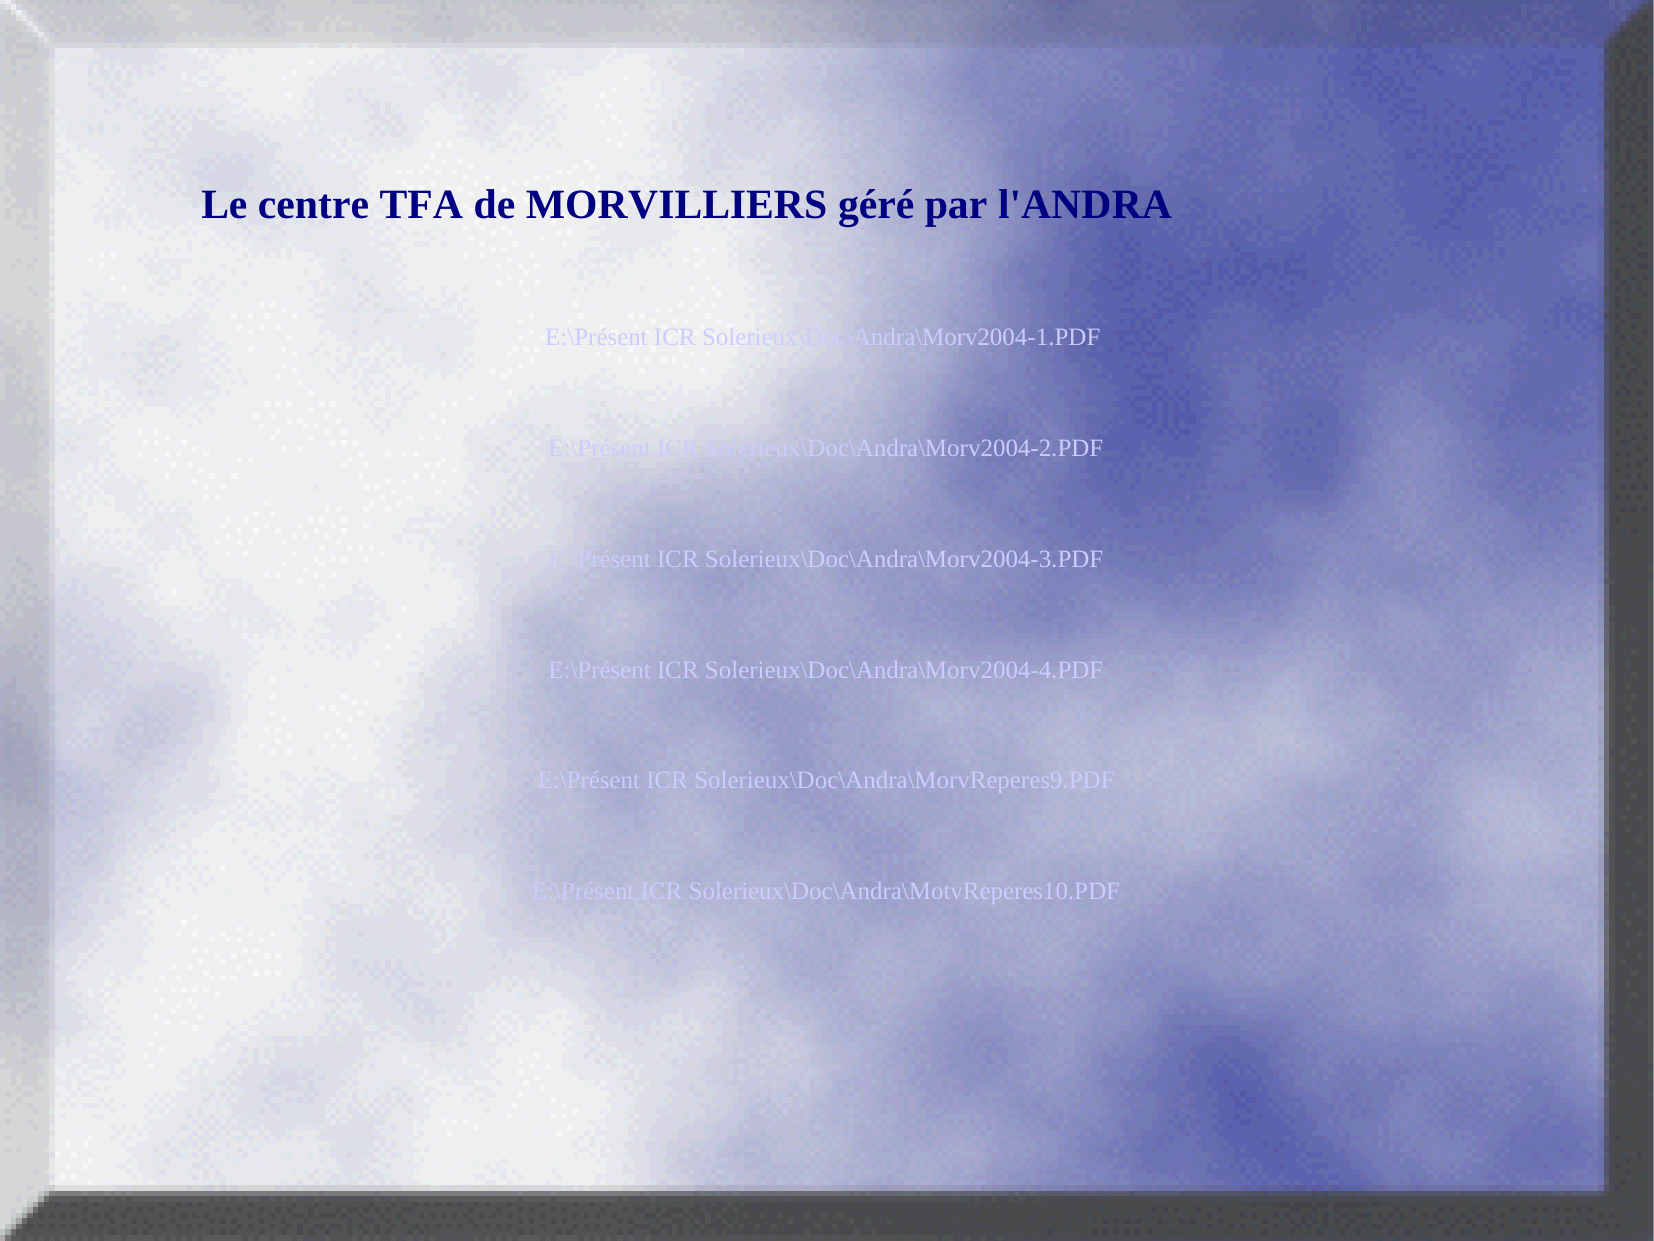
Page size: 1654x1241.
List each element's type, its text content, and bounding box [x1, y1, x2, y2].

list E:\Présent ICR Solerieux\Doc\Andra\Morv2004-1.PDF E:\Présent ICR Solerieux\Doc\Andra\Morv2004-2.PDF E:\Présent ICR Solerieux\Doc\Andra\Morv2004-3.PDF E:\Présent ICR Solerieux\Doc\Andra\Morv2004-4.PDF E:\Présent ICR Solerieux\Doc\Andra\MorvReperes9.PDF E:\Présent ICR Solerieux\Doc\Andra\MotvReperes10.PDF [118, 265, 1529, 1133]
title Le centre TFA de MORVILLIERS géré par l'ANDRA [201, 105, 1541, 306]
picture [0, 0, 1654, 1241]
